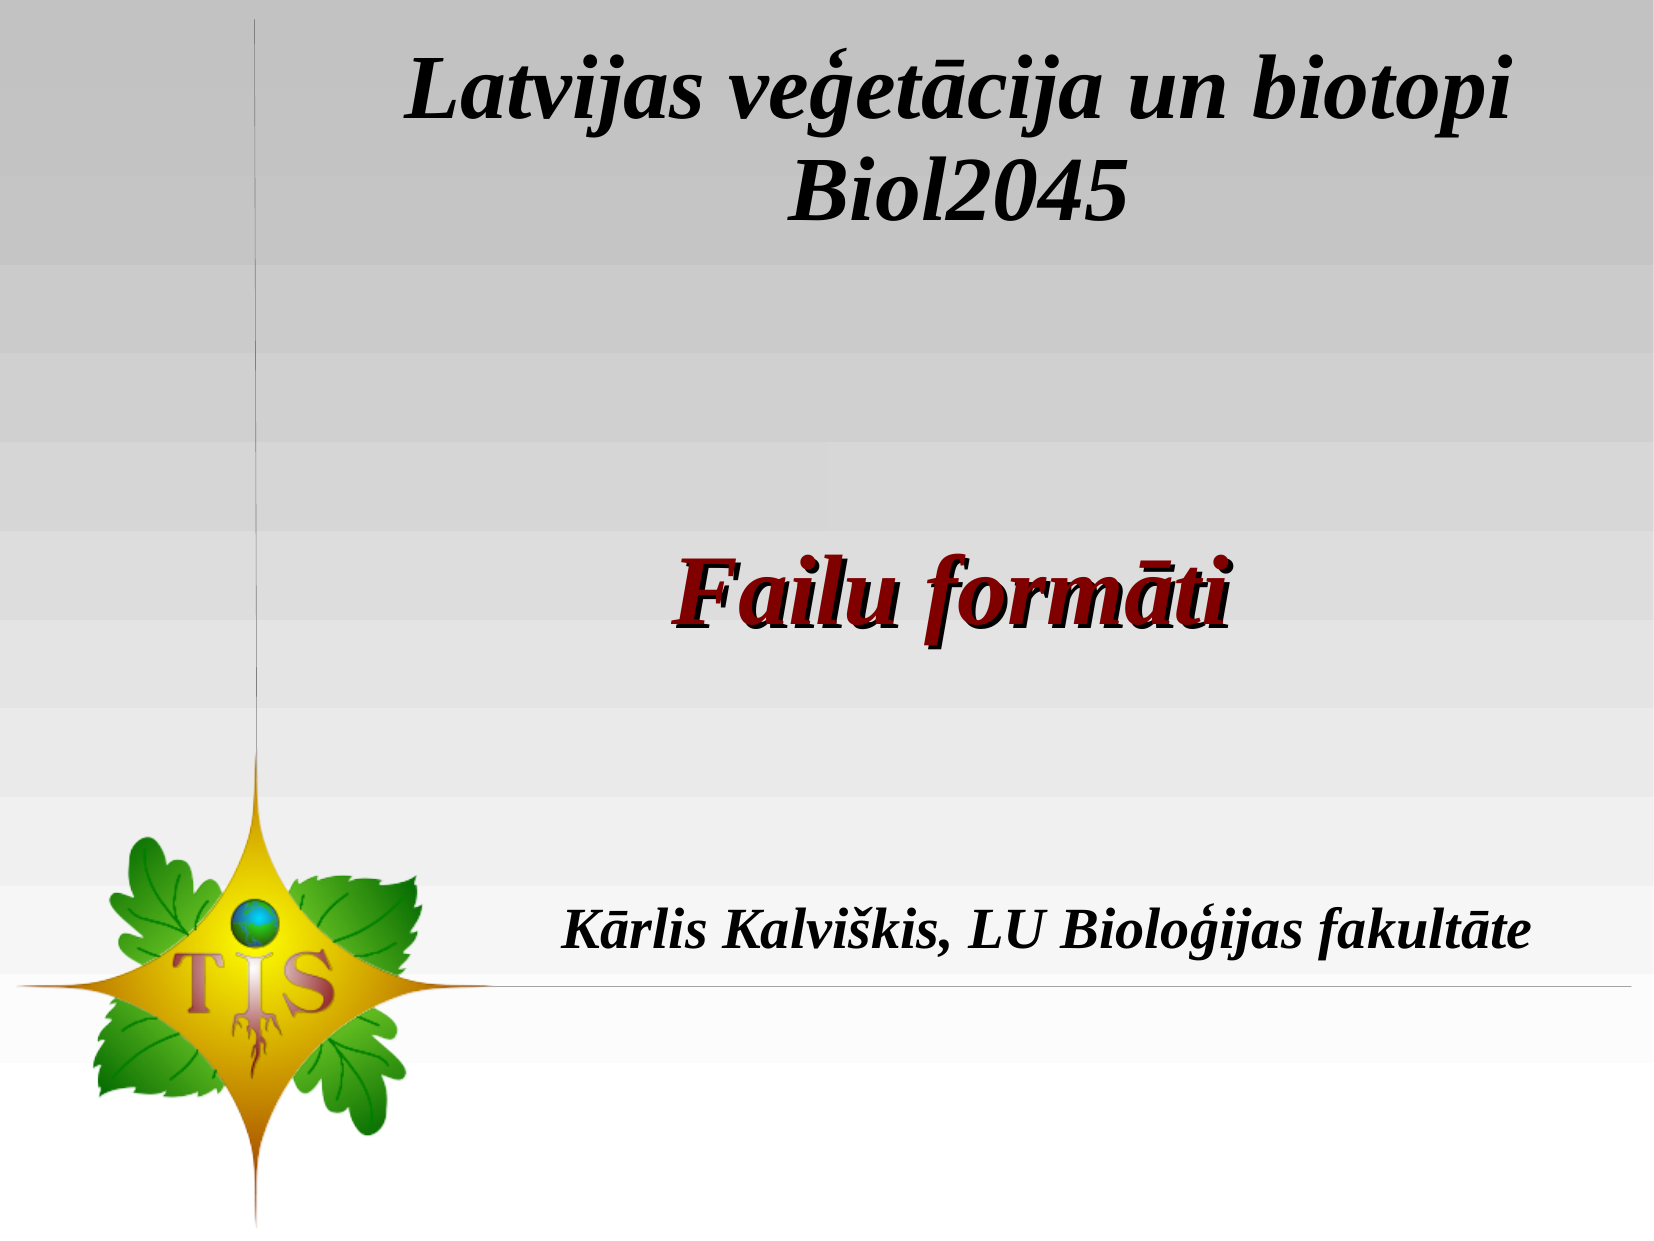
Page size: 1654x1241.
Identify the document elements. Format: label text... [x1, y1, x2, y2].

picture [0, 0, 1654, 1241]
title Failu formāti [295, 324, 1607, 857]
